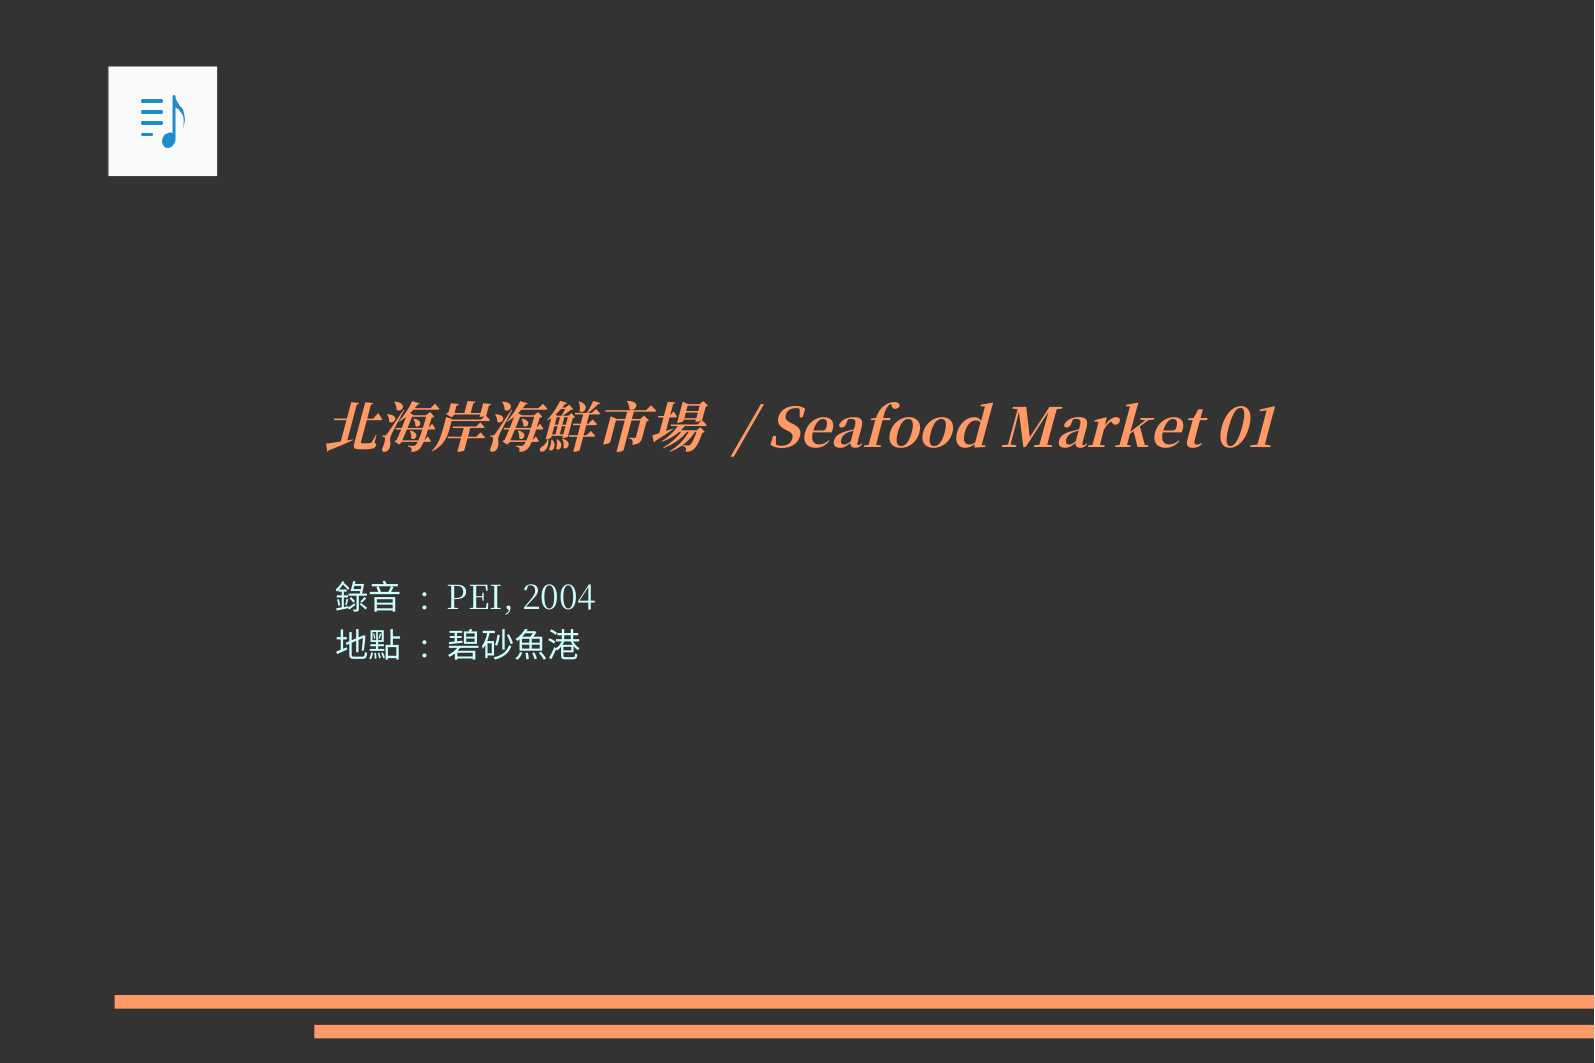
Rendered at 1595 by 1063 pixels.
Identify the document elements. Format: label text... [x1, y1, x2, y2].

text_box [106, 64, 219, 178]
list 錄音 : PEI, 2004 地點 : 碧砂魚港 [317, 571, 674, 739]
title 北海岸海鮮市場 / Seafood Market 01 [117, 334, 1479, 513]
